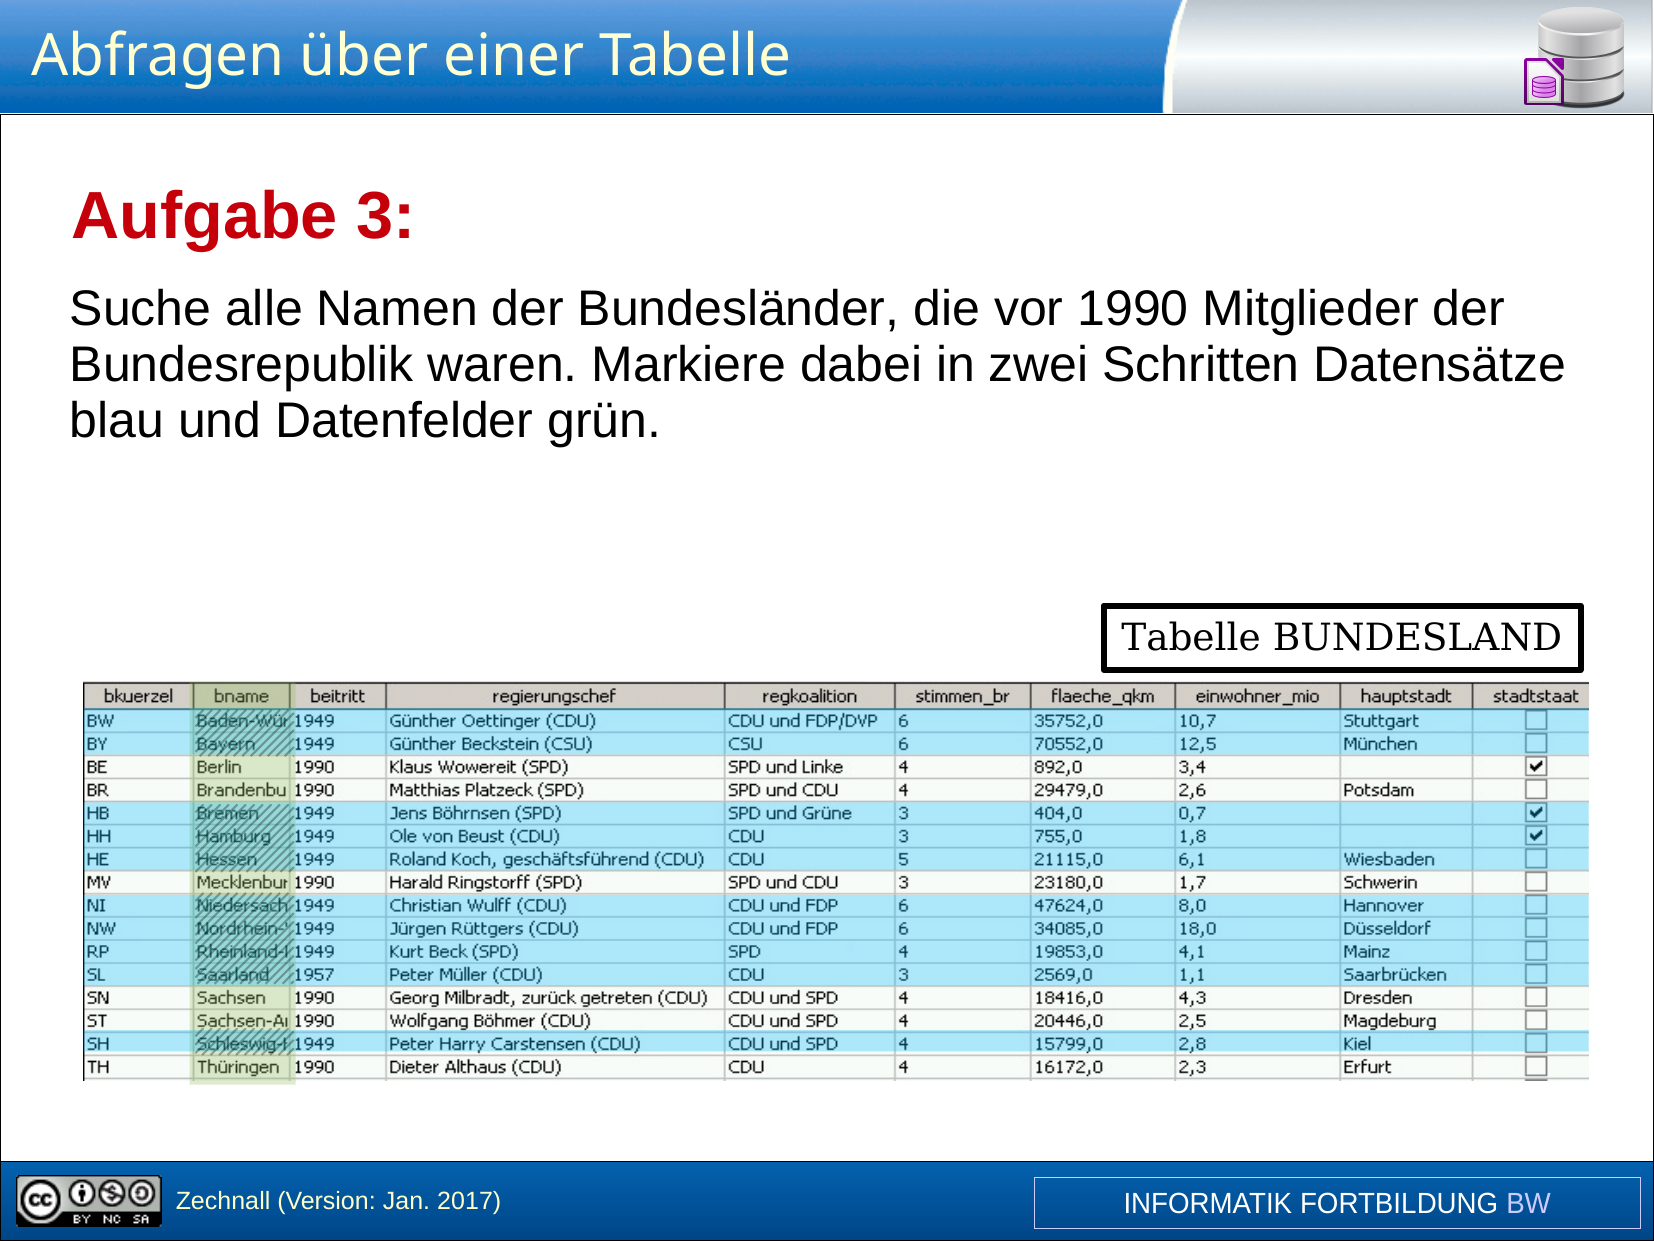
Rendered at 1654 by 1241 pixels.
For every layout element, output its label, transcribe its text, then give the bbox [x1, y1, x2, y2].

picture [83, 755, 189, 802]
text_box Tabelle BUNDESLAND [1103, 605, 1581, 670]
picture [83, 1052, 189, 1081]
text_box [83, 682, 1589, 1085]
picture [83, 986, 189, 1030]
picture [16, 1175, 162, 1227]
picture [83, 681, 1589, 707]
title Abfragen über einer Tabelle [31, 14, 1151, 92]
picture [296, 871, 1589, 895]
text_box Aufgabe 3: [71, 177, 416, 253]
picture [296, 755, 1589, 802]
text_box Suche alle Namen der Bundesländer, die vor 1990 Mitglieder der Bundesrepublik waren. Markiere dabei in zwei Schritten Datensätze blau und Datenfelder grün. [70, 280, 1621, 580]
picture [296, 1052, 1589, 1081]
picture [0, 0, 1654, 113]
picture [83, 871, 189, 895]
picture [296, 986, 1589, 1030]
